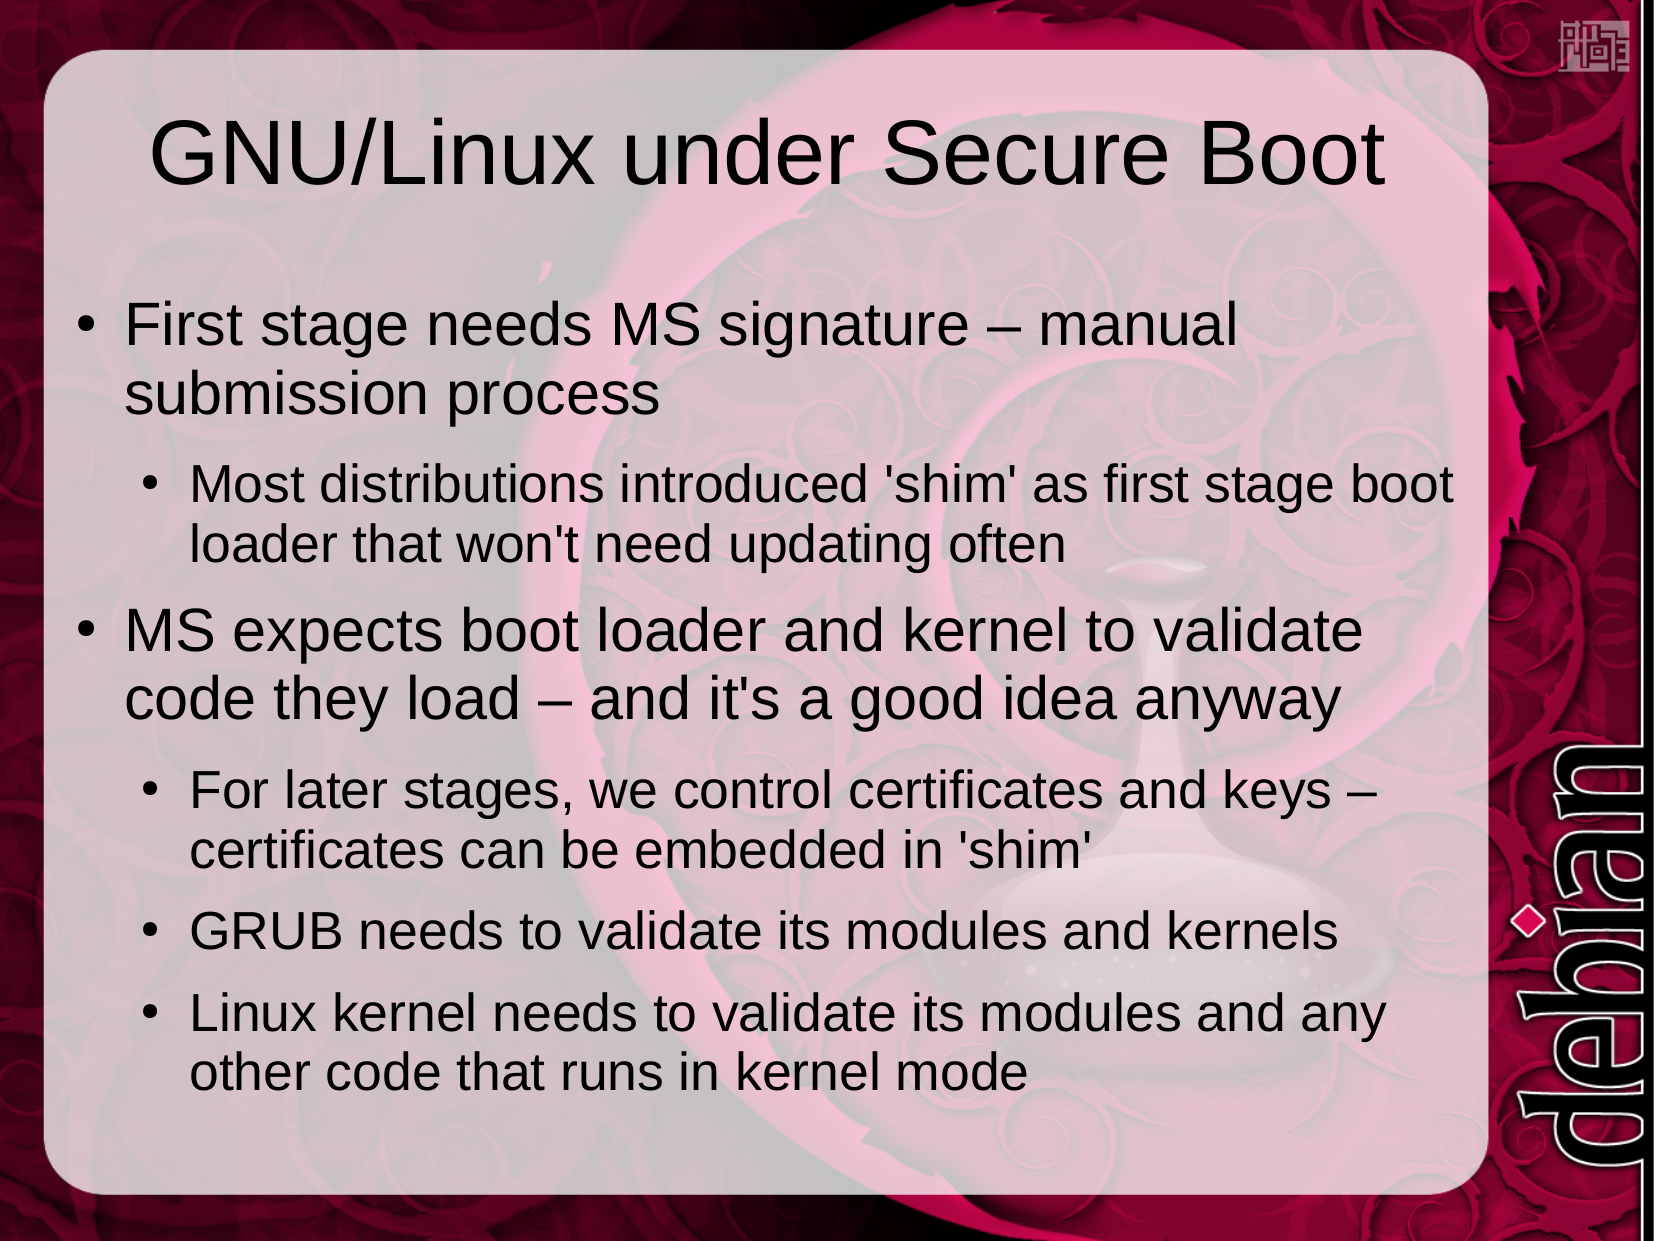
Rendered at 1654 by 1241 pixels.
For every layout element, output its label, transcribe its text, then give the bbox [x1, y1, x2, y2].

title GNU/Linux under Secure Boot [59, 49, 1477, 257]
picture [0, 0, 1654, 1241]
list First stage needs MS signature – manual submission process Most distributions introduced 'shim' as first stage boot loader that won't need updating often MS expects boot loader and kernel to validate code they load – and it's a good idea anyway For later stages, we control certificates and keys – certificates can be embedded in 'shim' GRUB needs to validate its modules and kernels Linux kernel needs to validate its modules and any other code that runs in kernel mode [59, 290, 1477, 1109]
